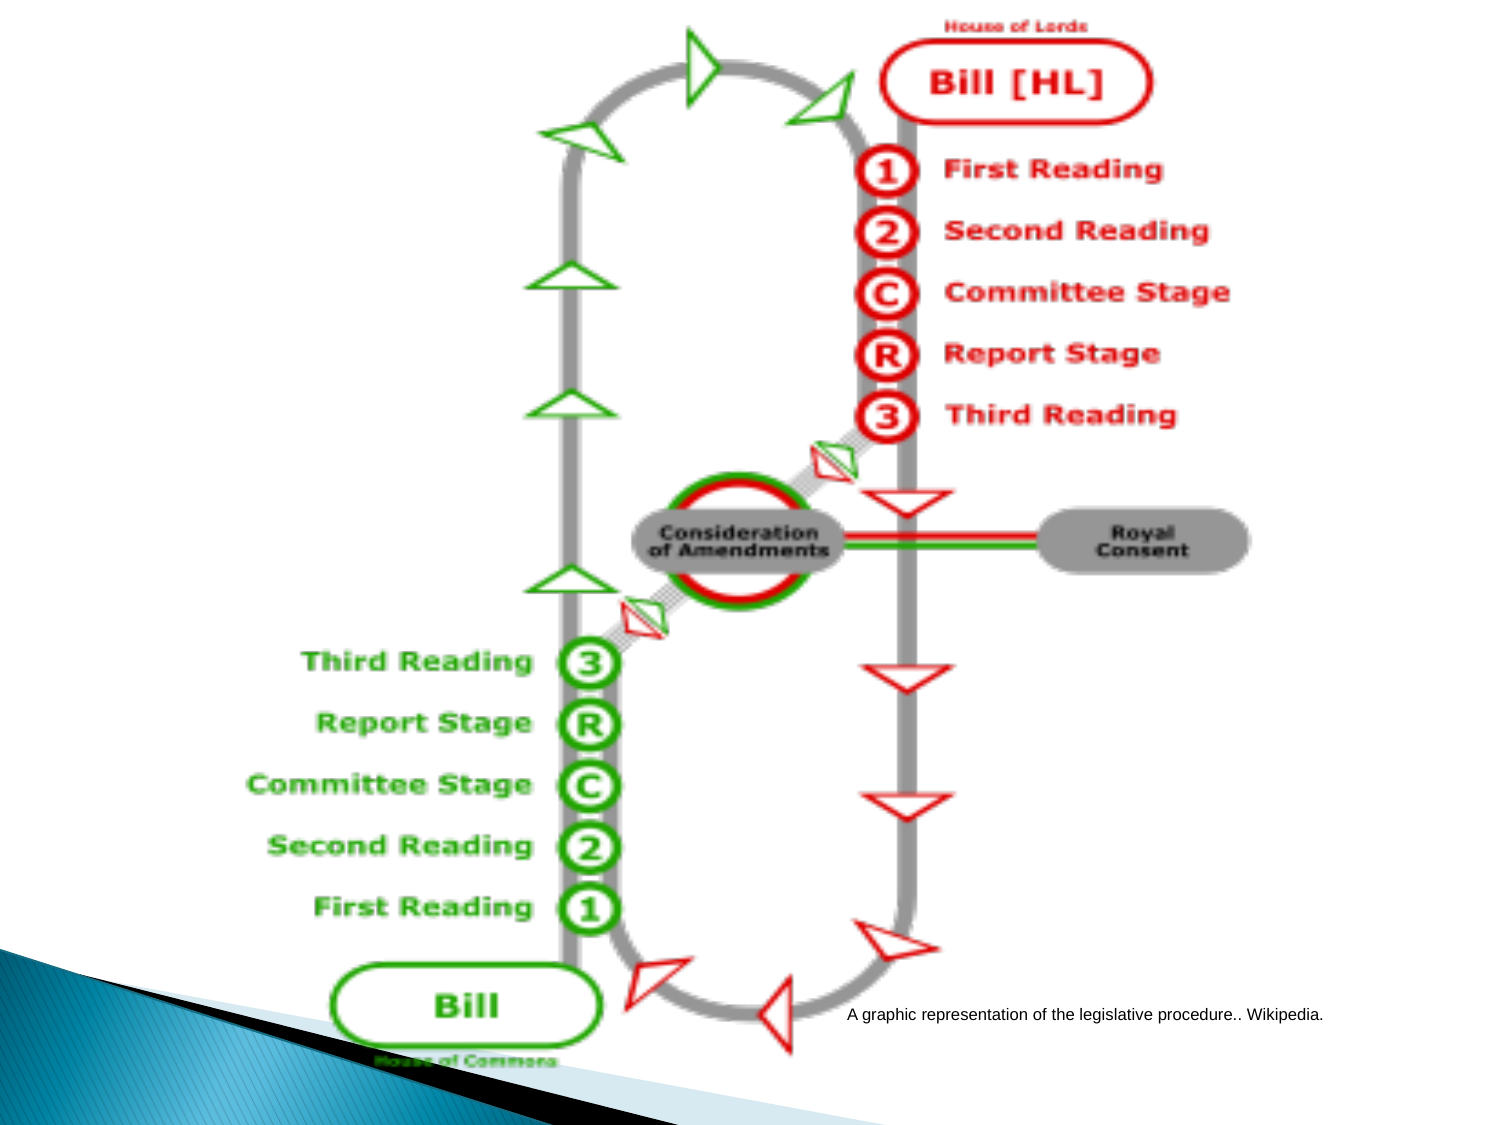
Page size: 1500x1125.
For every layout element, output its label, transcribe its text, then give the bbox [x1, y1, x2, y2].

picture [222, 0, 1278, 1090]
text_box A graphic representation of the legislative procedure.. Wikipedia. [832, 996, 1345, 1031]
